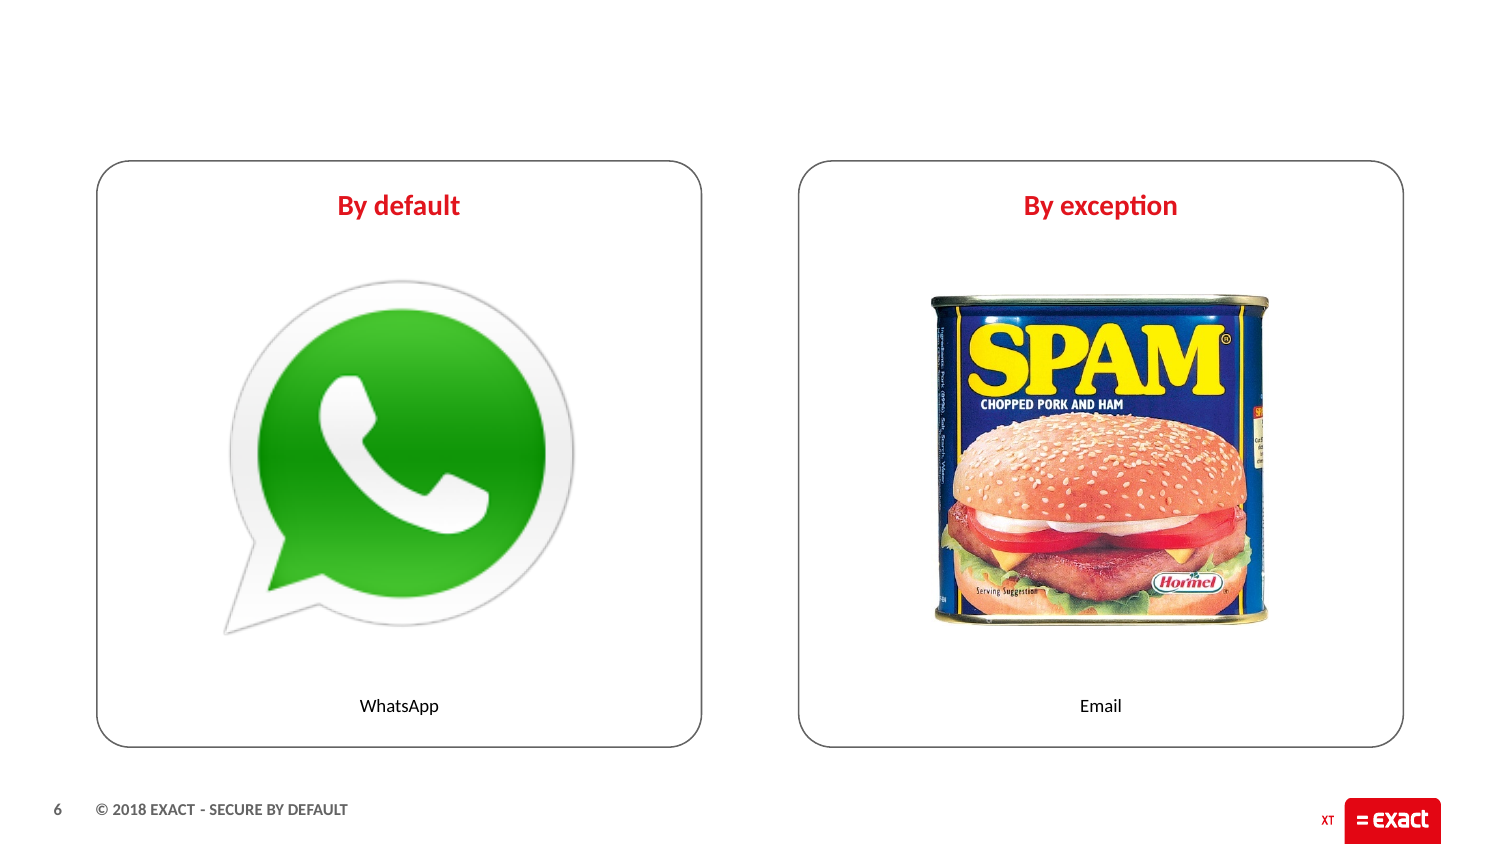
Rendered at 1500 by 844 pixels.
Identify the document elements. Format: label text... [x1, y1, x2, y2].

picture [210, 271, 588, 650]
text_box - Secure by default [185, 786, 826, 832]
picture [931, 294, 1269, 626]
list By exception [817, 182, 1385, 230]
list By default [116, 182, 683, 230]
list WhatsApp [116, 688, 683, 724]
list Email [817, 688, 1385, 724]
text_box 6 [38, 786, 96, 832]
